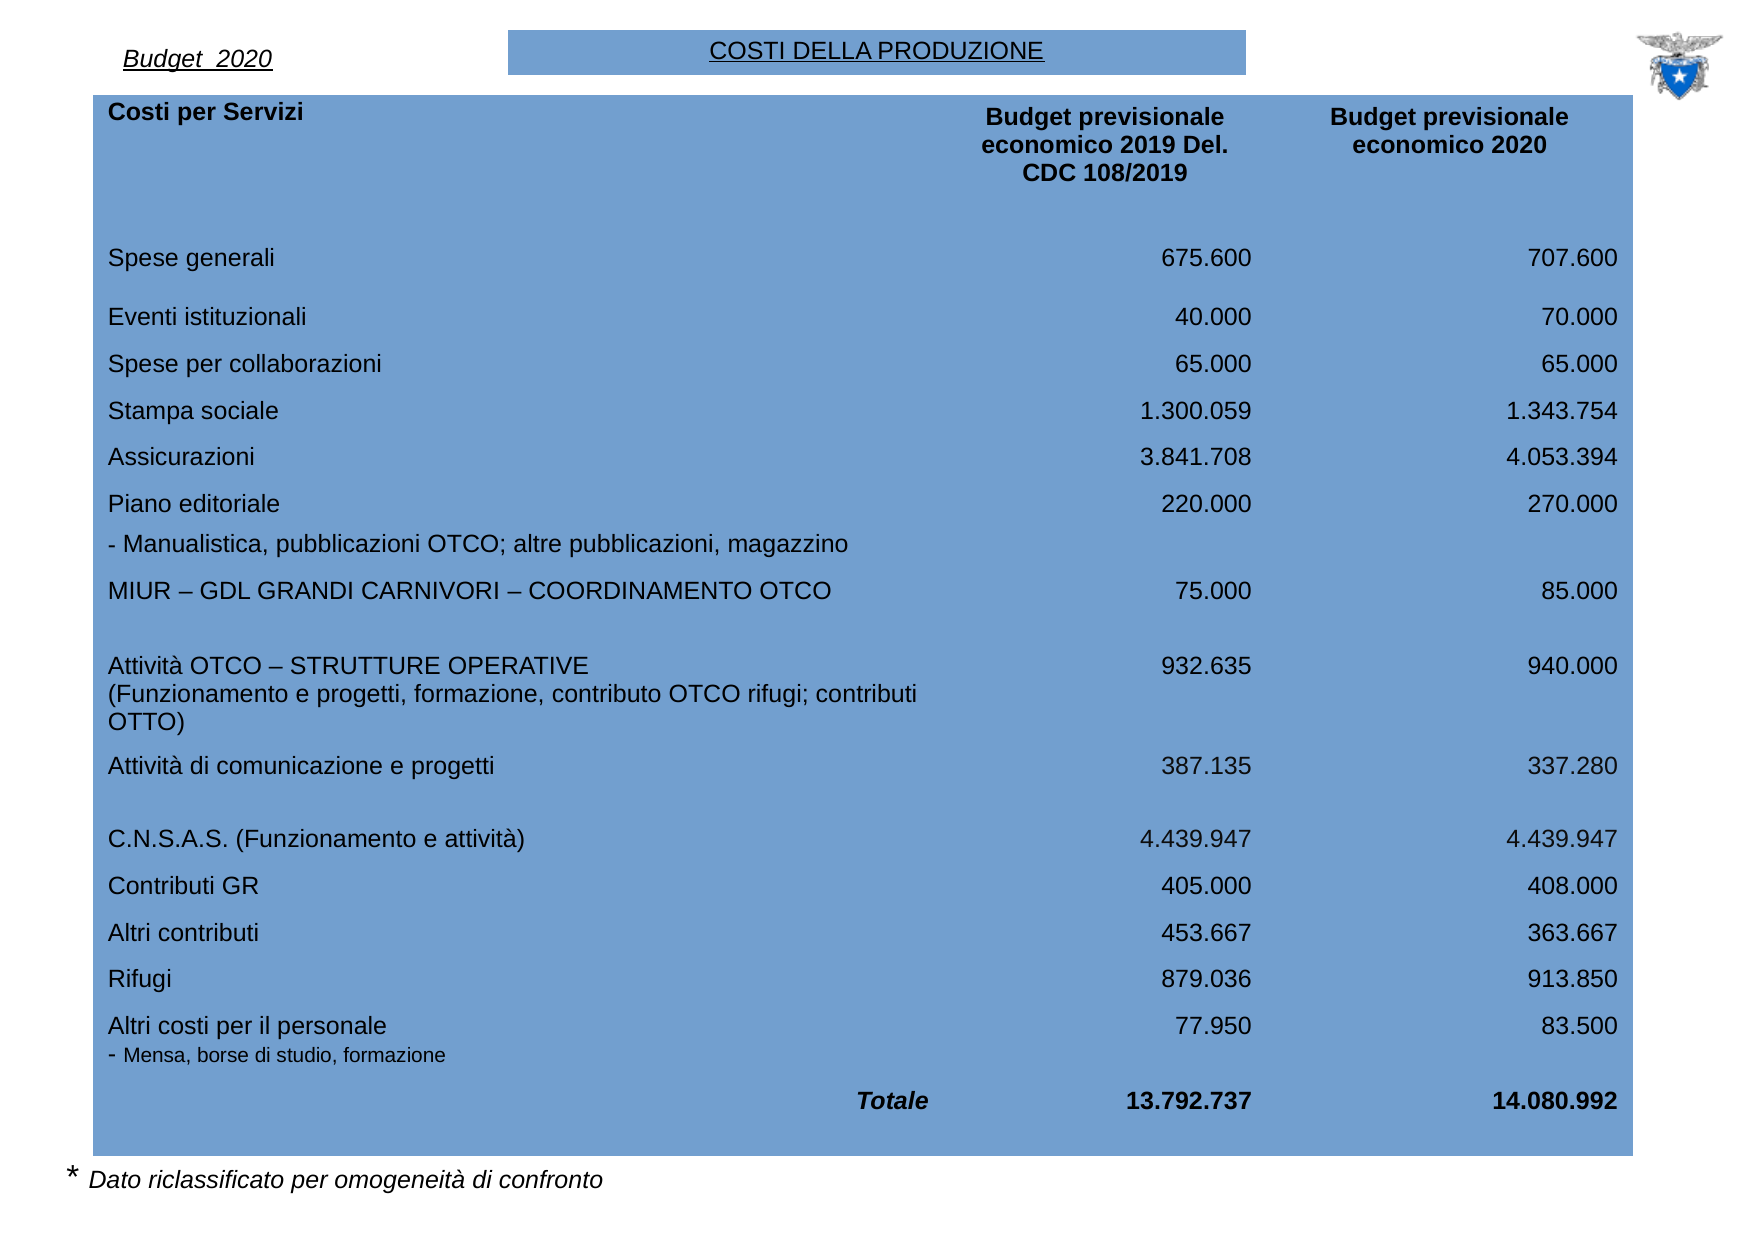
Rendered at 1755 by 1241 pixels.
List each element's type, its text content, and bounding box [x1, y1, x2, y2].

table_cell 4.439.947 [1267, 818, 1633, 864]
table_cell 879.036 [944, 958, 1267, 1004]
table_header Budget previsionale economico 2020 [1267, 95, 1633, 241]
table_cell Piano editoriale Manualistica, pubblicazioni OTCO; altre pubblicazioni, magazzino [93, 482, 944, 570]
table_cell 932.635 [944, 645, 1267, 750]
table_cell 4.439.947 [944, 818, 1267, 864]
table_cell 75.000 [944, 570, 1267, 645]
table_cell Spese generali [93, 241, 944, 296]
table_cell 65.000 [1267, 342, 1633, 389]
table_cell 83.500 [1267, 1004, 1633, 1079]
table_cell 77.950 [944, 1004, 1267, 1079]
table_cell 220.000 [944, 482, 1267, 570]
text_box Budget 2020 [50, 35, 346, 82]
table_cell 1.343.754 [1267, 389, 1633, 436]
table_cell 408.000 [1267, 864, 1633, 911]
table_header COSTI DELLA PRODUZIONE [508, 30, 1246, 75]
table_cell MIUR – GDL GRANDI CARNIVORI – COORDINAMENTO OTCO [93, 570, 944, 645]
table_cell 675.600 [944, 241, 1267, 296]
table_cell 13.792.737 [944, 1079, 1267, 1156]
table_cell 3.841.708 [944, 436, 1267, 482]
table_cell Stampa sociale [93, 389, 944, 436]
table_cell Attività di comunicazione e progetti [93, 750, 944, 818]
table_cell 70.000 [1267, 296, 1633, 342]
table_cell 337.280 [1267, 750, 1633, 818]
table_cell 1.300.059 [944, 389, 1267, 436]
table_cell 65.000 [944, 342, 1267, 389]
table_cell 453.667 [944, 911, 1267, 958]
table_cell 707.600 [1267, 241, 1633, 296]
table_cell Contributi GR [93, 864, 944, 911]
table_cell Attività OTCO – STRUTTURE OPERATIVE (Funzionamento e progetti, formazione, contributo OTCO rifugi; contributi OTTO) [93, 645, 944, 750]
table_cell 4.053.394 [1267, 436, 1633, 482]
table_cell Totale [93, 1079, 944, 1156]
table_cell 85.000 [1267, 570, 1633, 645]
picture [1633, 29, 1728, 108]
table_cell Rifugi [93, 958, 944, 1004]
table_cell Eventi istituzionali [93, 296, 944, 342]
table_cell 14.080.992 [1267, 1079, 1633, 1156]
table_cell 940.000 [1267, 645, 1633, 750]
table_cell 270.000 [1267, 482, 1633, 570]
table_header Costi per Servizi [93, 95, 944, 241]
table_header Budget previsionale economico 2019 Del. CDC 108/2019 [944, 95, 1267, 241]
table_cell Altri contributi [93, 911, 944, 958]
table_cell 913.850 [1267, 958, 1633, 1004]
table_cell 405.000 [944, 864, 1267, 911]
table_cell 387.135 [944, 750, 1267, 818]
table_cell Assicurazioni [93, 436, 944, 482]
table_cell Spese per collaborazioni [93, 342, 944, 389]
table_cell Altri costi per il personale - Mensa, borse di studio, formazione [93, 1004, 944, 1079]
table_cell 363.667 [1267, 911, 1633, 958]
table_cell C.N.S.A.S. (Funzionamento e attività) [93, 818, 944, 864]
text_box * Dato riclassificato per omogeneità di confronto [51, 1147, 879, 1204]
table_cell 40.000 [944, 296, 1267, 342]
